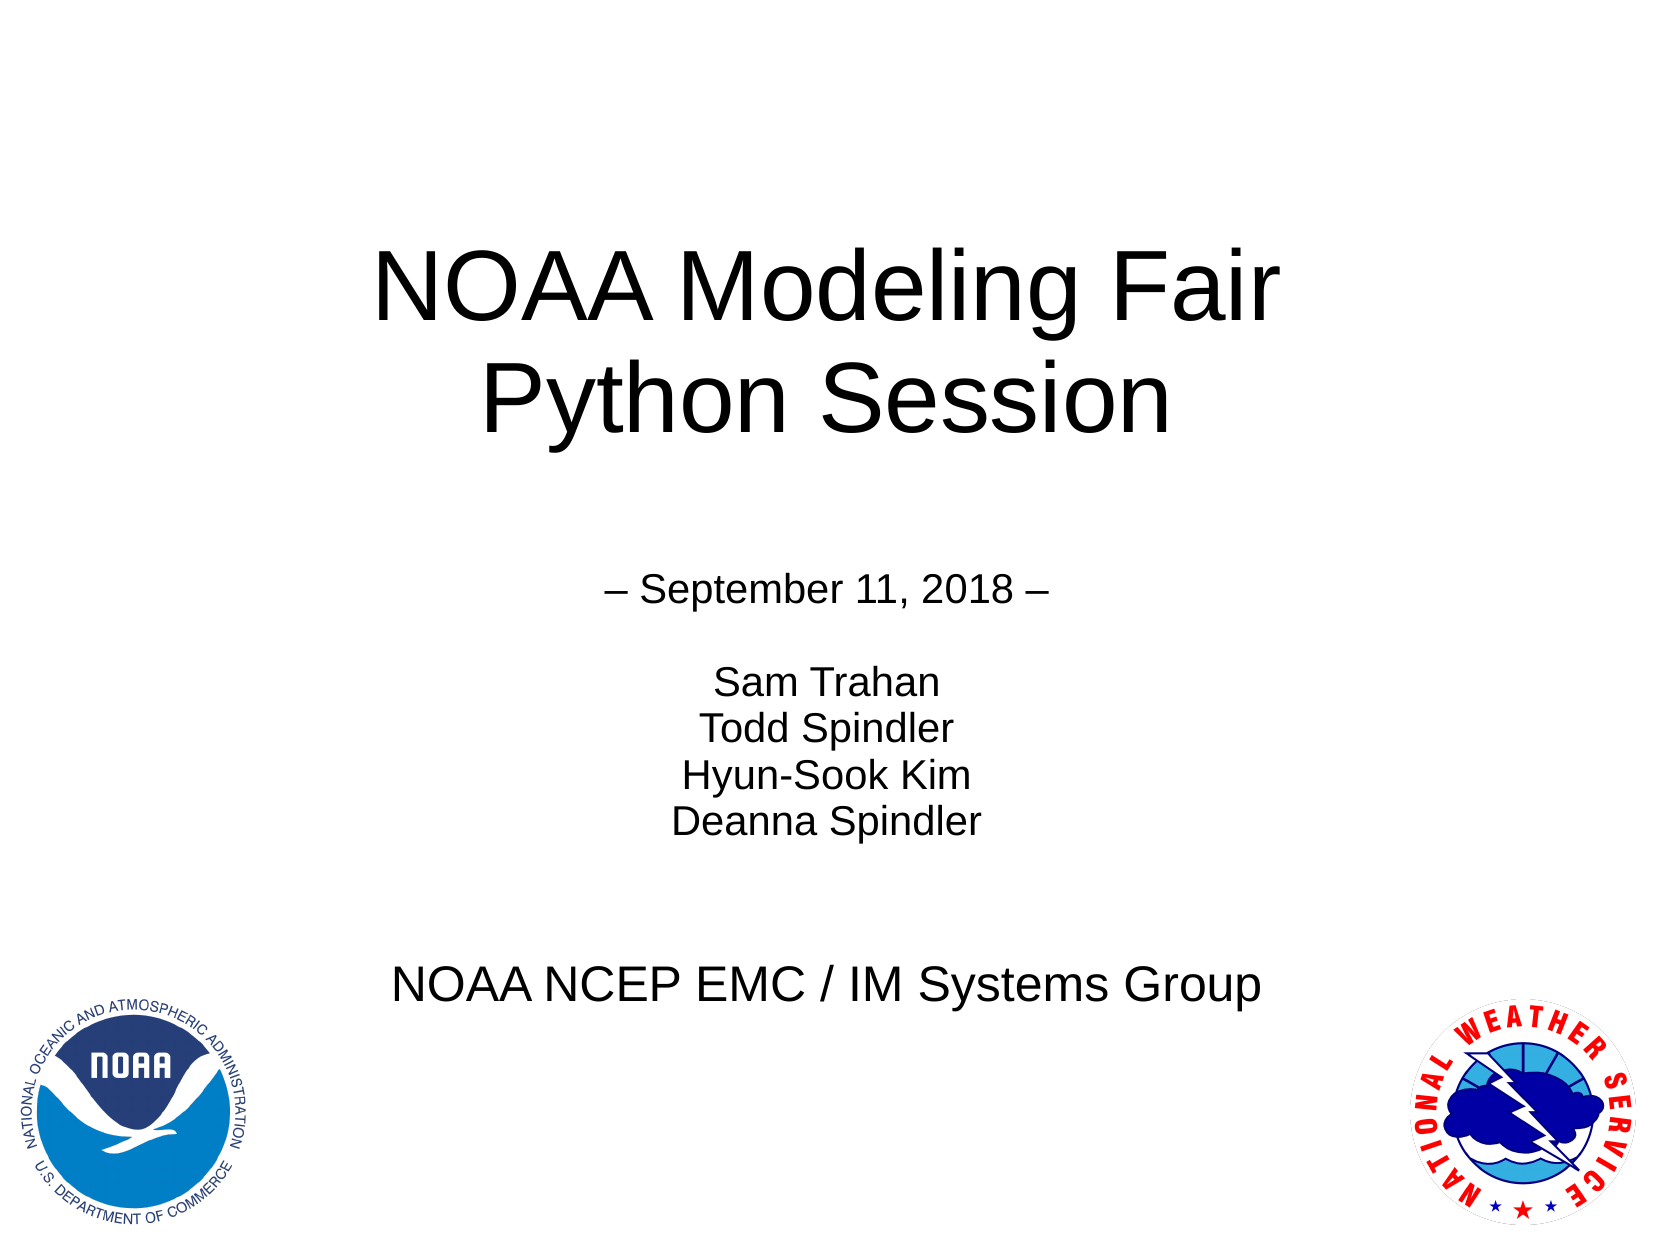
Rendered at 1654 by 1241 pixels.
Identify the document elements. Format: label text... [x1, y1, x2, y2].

picture [1410, 999, 1636, 1225]
subtitle NOAA Modeling Fair Python Session – September 11, 2018 – Sam Trahan Todd Spindler Hyun-Sook Kim Deanna Spindler NOAA NCEP EMC / IM Systems Group [82, 140, 1571, 1101]
picture [20, 999, 246, 1225]
